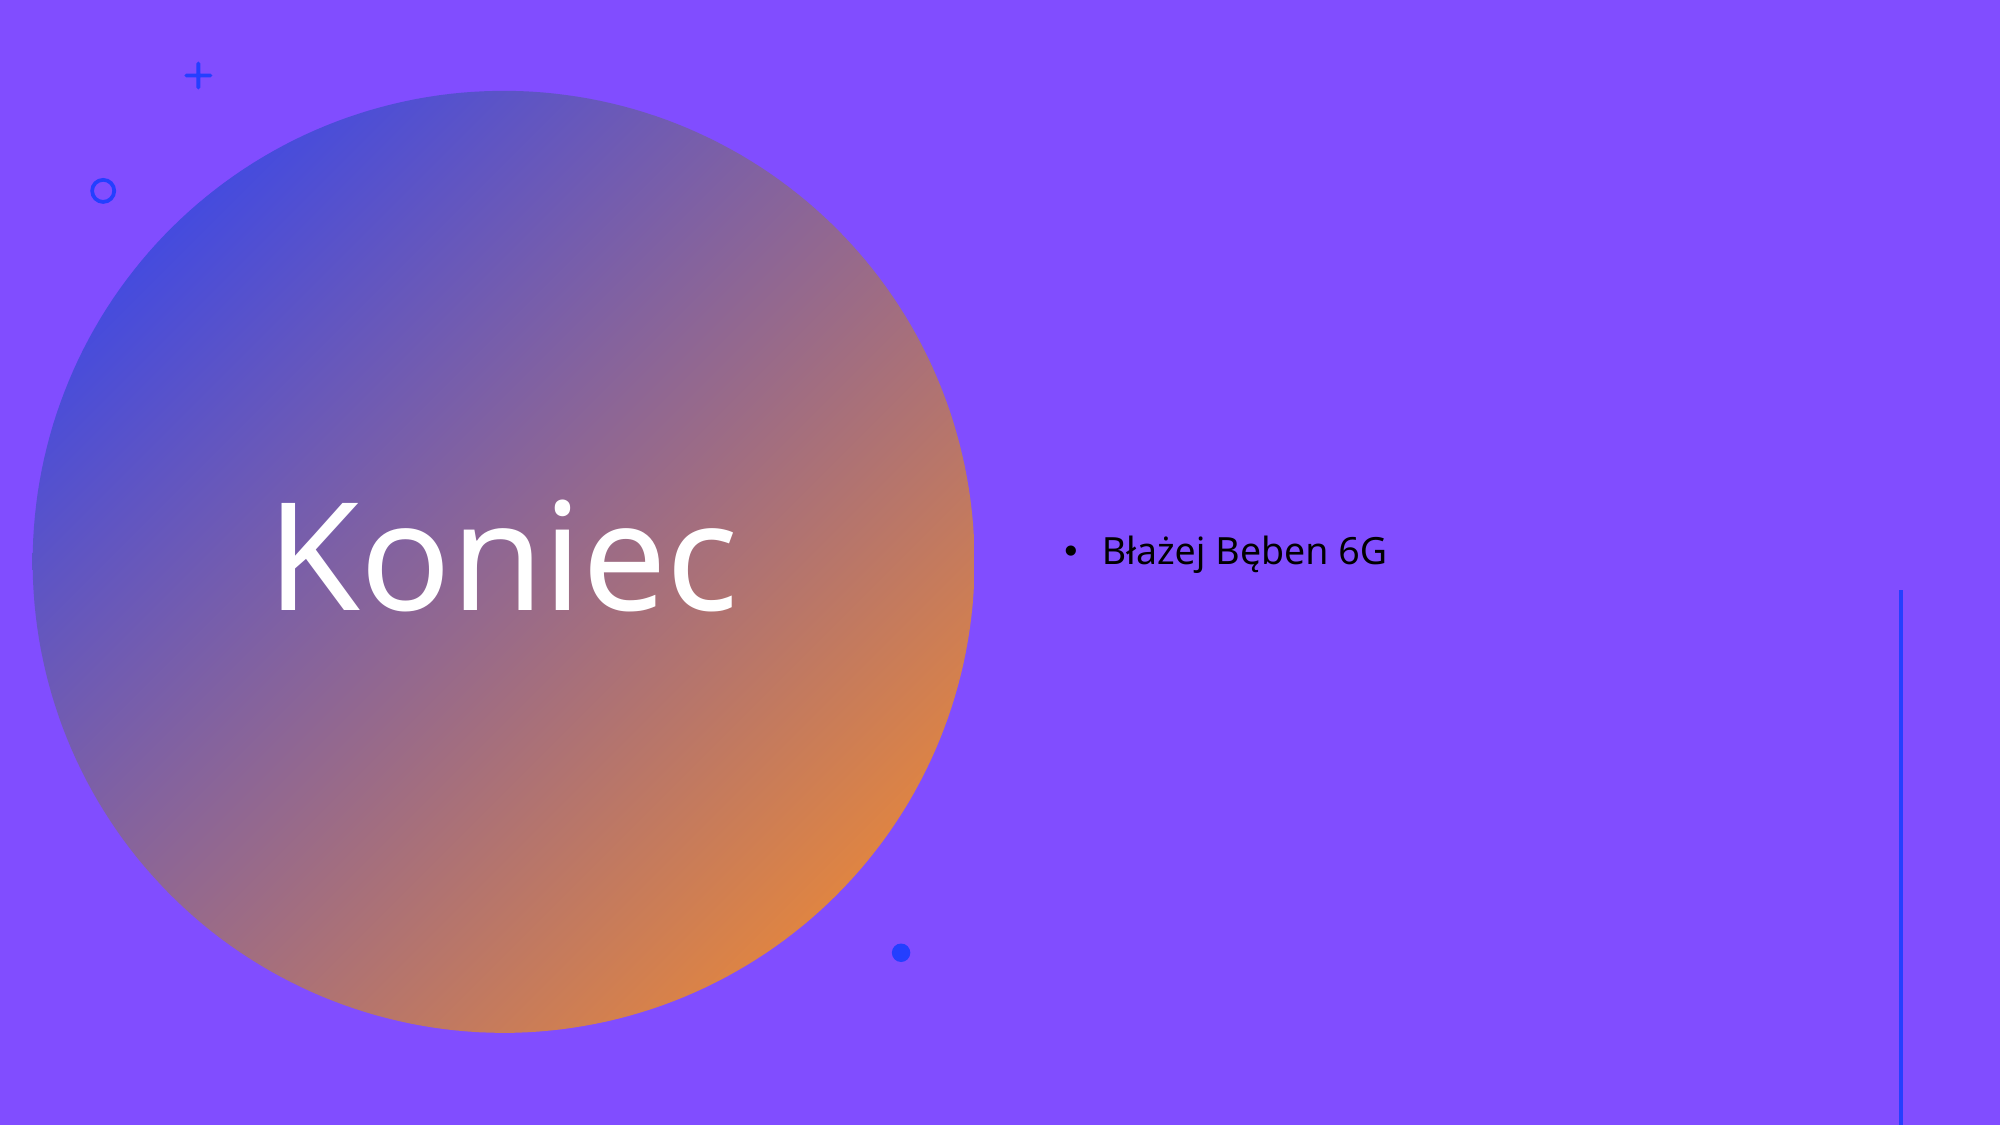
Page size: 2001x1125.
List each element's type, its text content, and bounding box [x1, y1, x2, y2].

title Koniec [204, 211, 804, 913]
text_box [0, 0, 2000, 1125]
list Błażej Bęben 6G [1049, 62, 1819, 1043]
